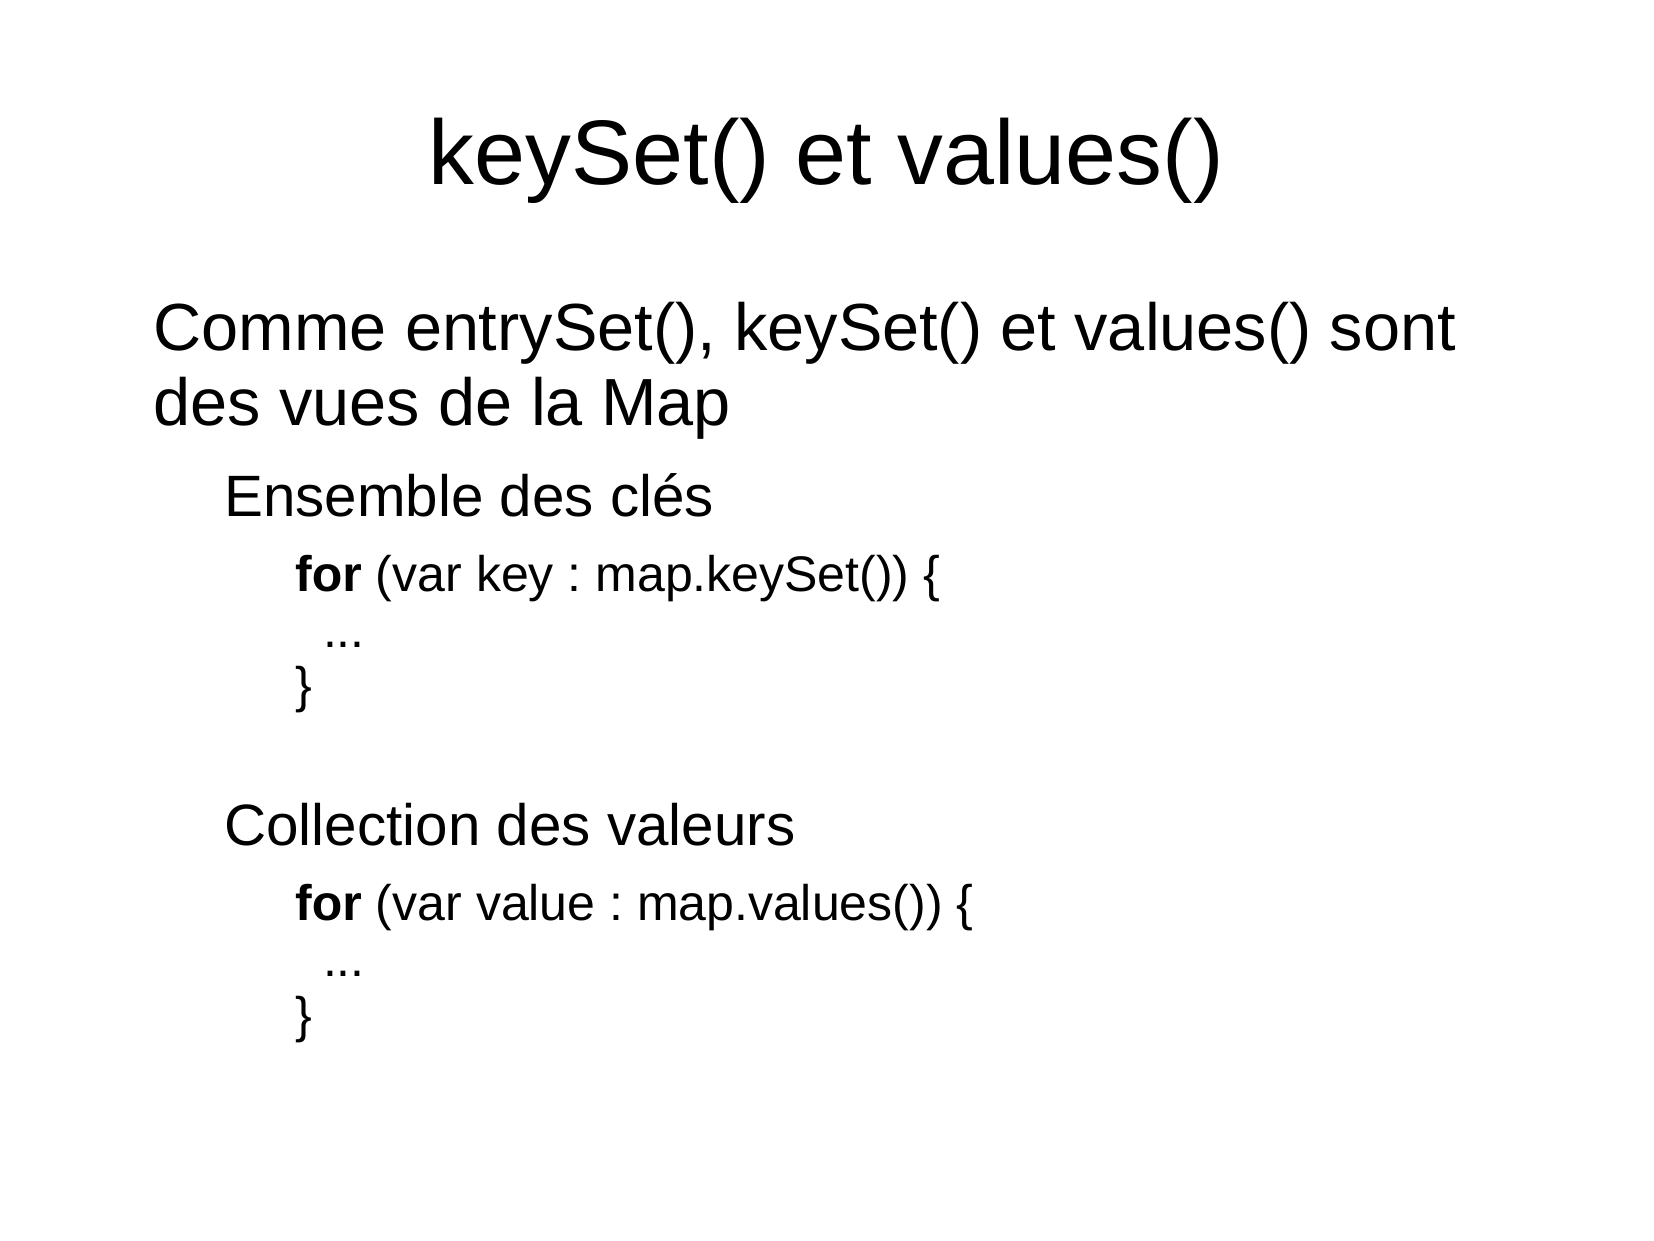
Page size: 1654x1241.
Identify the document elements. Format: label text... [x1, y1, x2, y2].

title keySet() et values() [82, 49, 1571, 257]
list Comme entrySet(), keySet() et values() sont des vues de la Map Ensemble des clés for (var key : map.keySet()) { ... } Collection des valeurs for (var value : map.values()) { ... } [82, 290, 1571, 1111]
